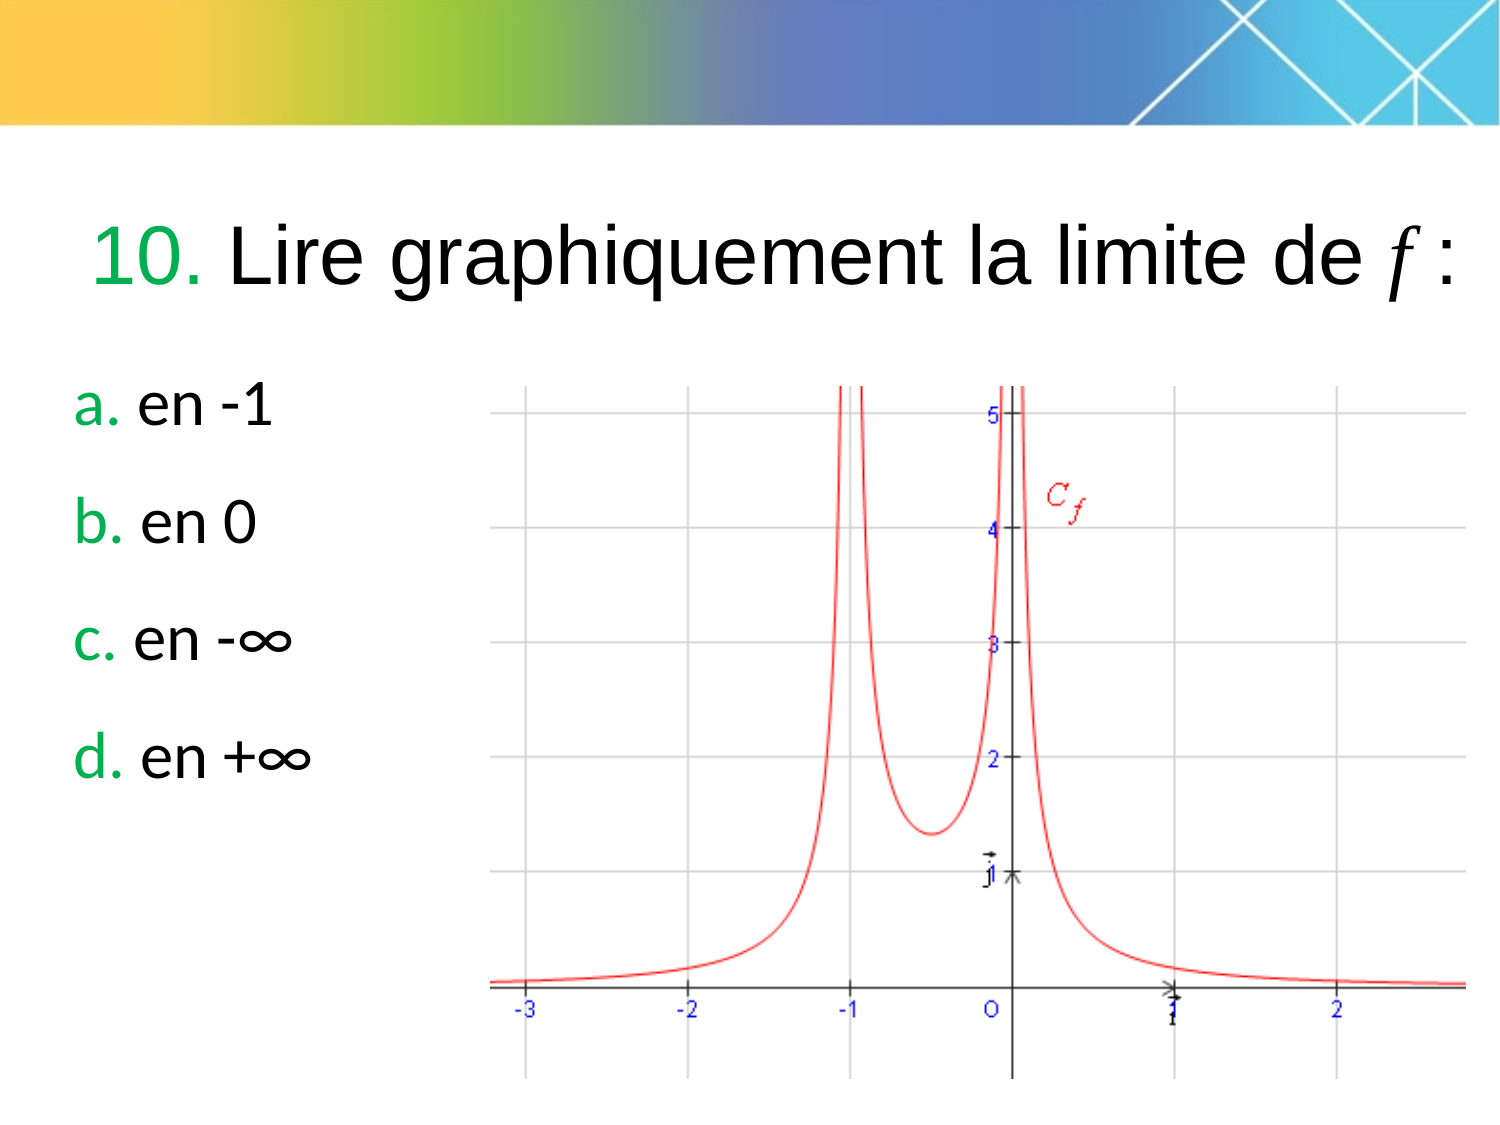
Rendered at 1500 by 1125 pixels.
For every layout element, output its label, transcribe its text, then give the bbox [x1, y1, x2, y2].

picture [0, 0, 1500, 127]
text_box Lire graphiquement la limite de f : [75, 164, 1500, 338]
picture [489, 386, 1466, 1079]
text_box a. en -1 b. en 0 c. en -∞ d. en +∞ [58, 351, 411, 799]
